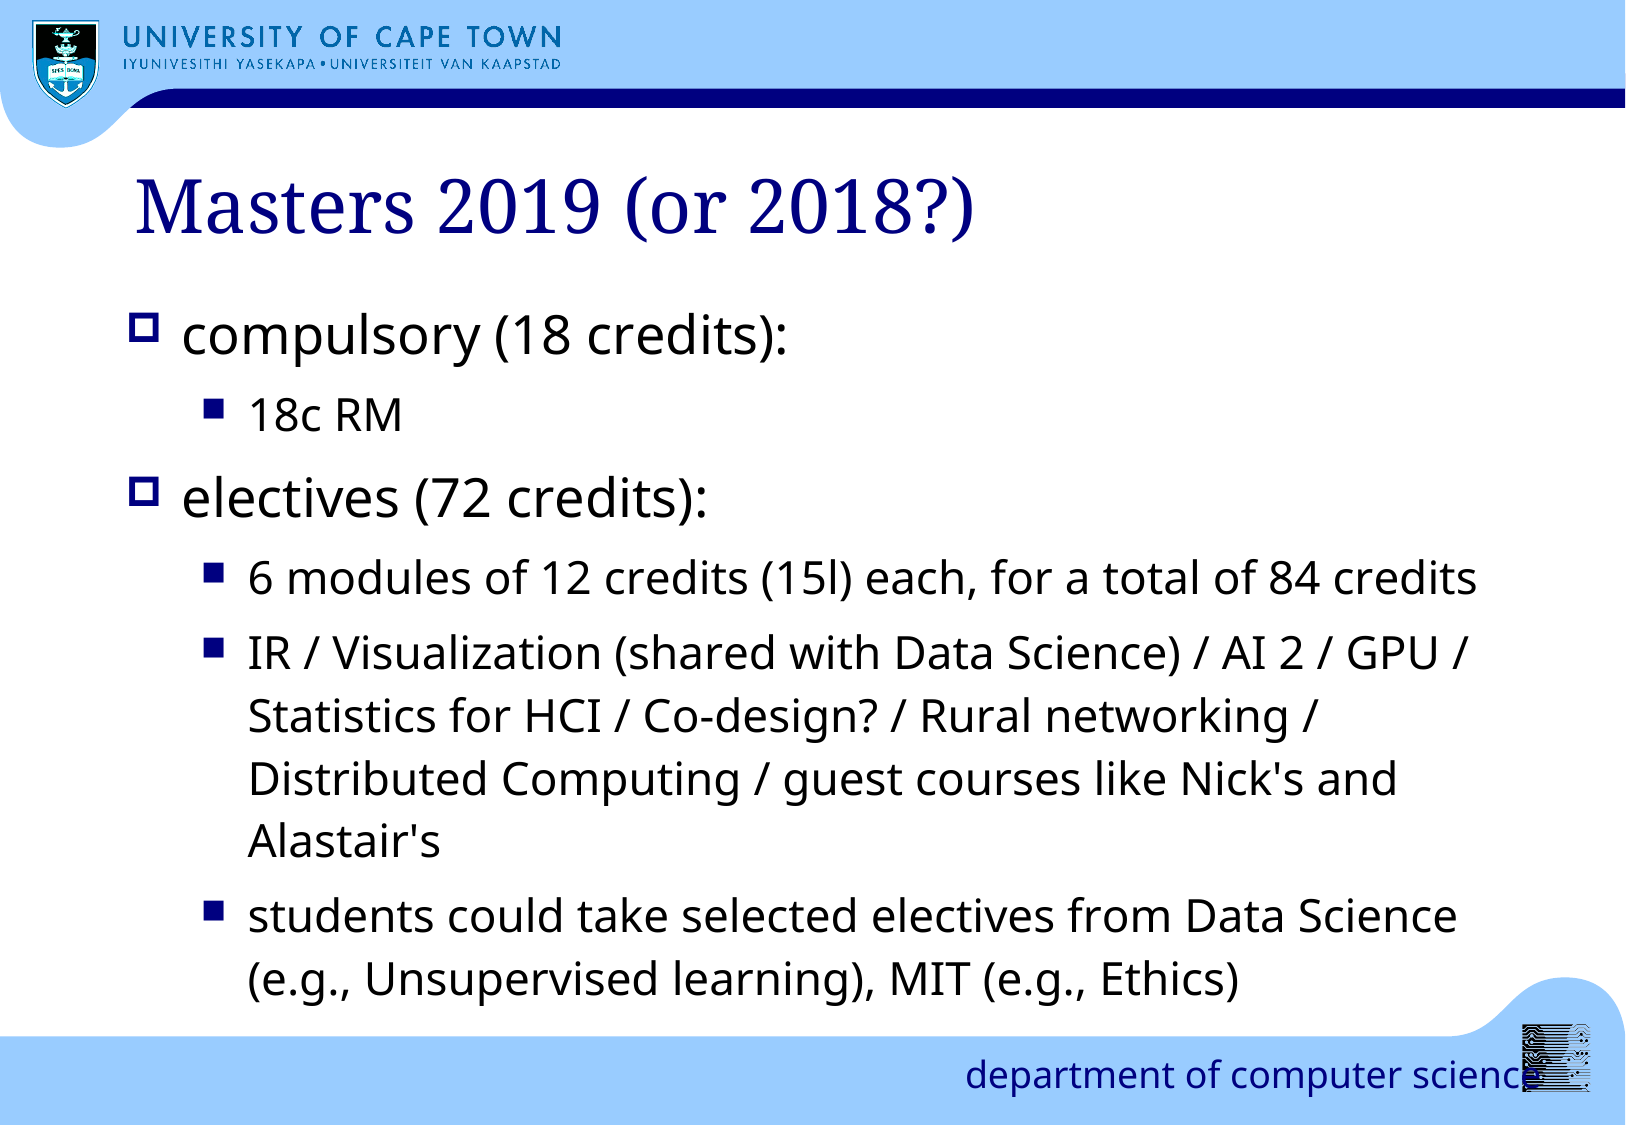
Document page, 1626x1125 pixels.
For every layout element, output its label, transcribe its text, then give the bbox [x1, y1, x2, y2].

picture [1526, 1070, 1536, 1076]
picture [1522, 1024, 1591, 1092]
picture [32, 20, 100, 109]
list compulsory (18 credits): 18c RM electives (72 credits): 6 modules of 12 credits (15l) each, for a total of 84 credits IR / Visualization (shared with Data Science) / AI 2 / GPU / Statistics for HCI / Co-design? / Rural networking / Distributed Computing / guest courses like Nick's and Alastair's students could take selected electives from Data Science (e.g., Unsupervised learning), MIT (e.g., Ethics) [125, 296, 1570, 1039]
title Masters 2019 (or 2018?) [134, 140, 1571, 268]
picture [120, 23, 563, 71]
